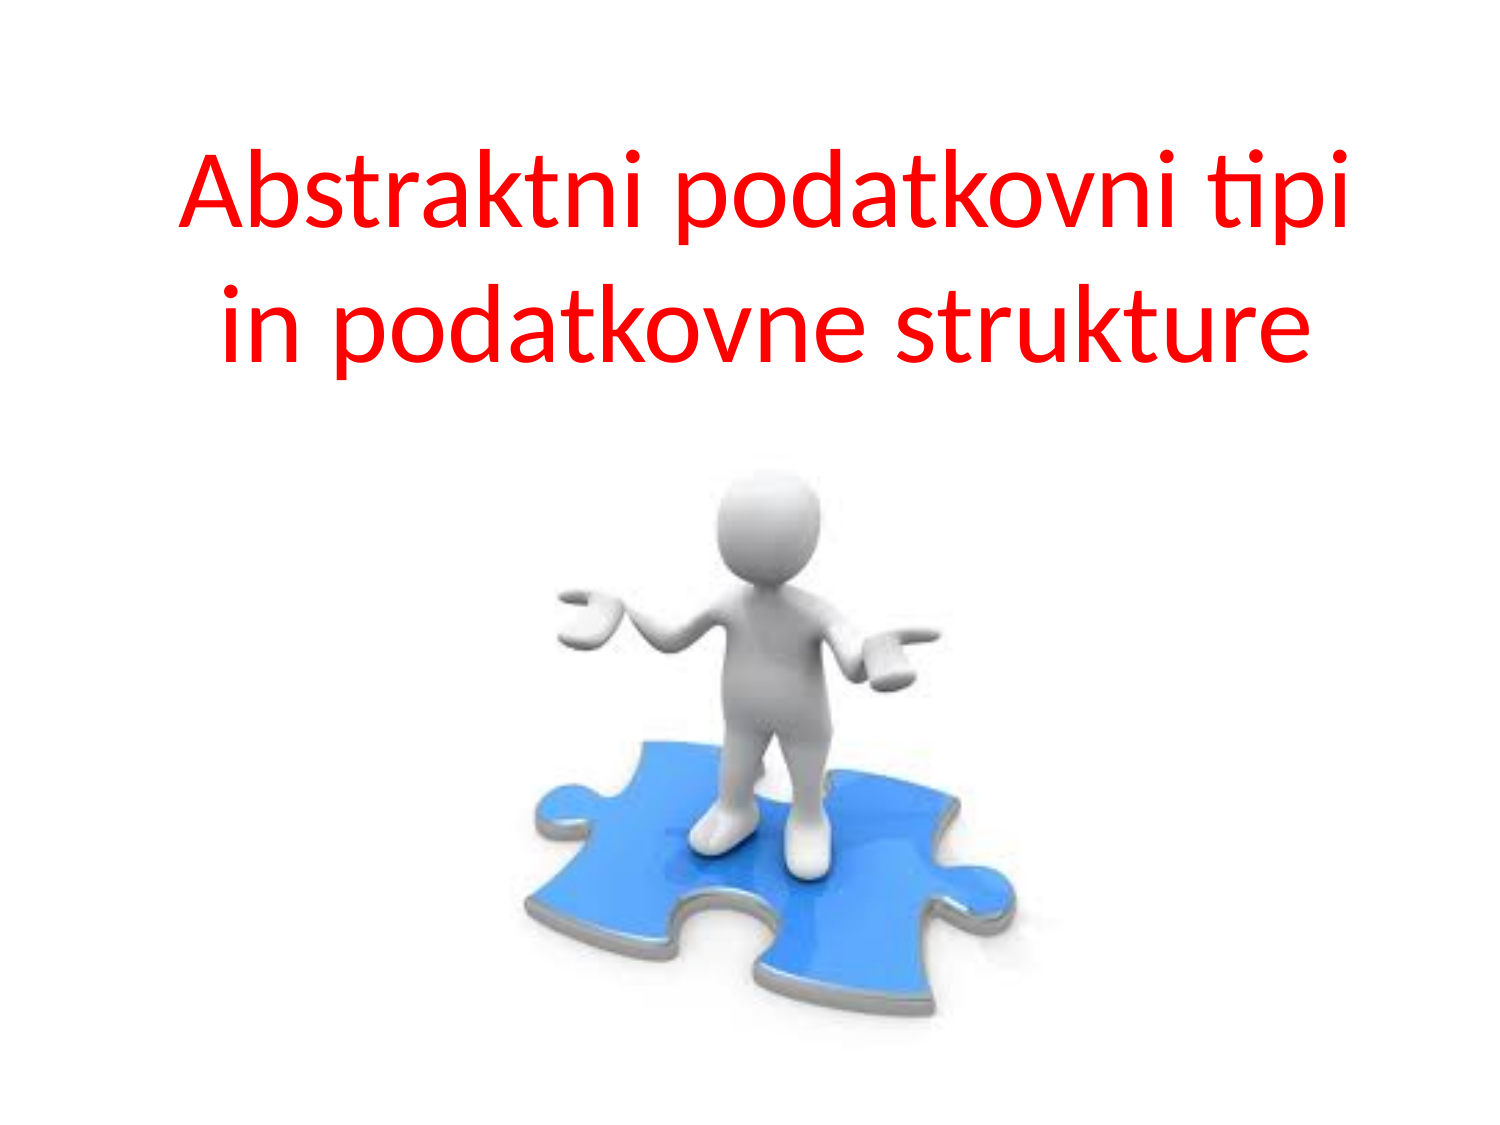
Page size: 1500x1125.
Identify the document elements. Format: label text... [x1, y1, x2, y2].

picture [445, 433, 1067, 1055]
title Abstraktni podatkovni tipi in podatkovne strukture [128, 39, 1404, 460]
